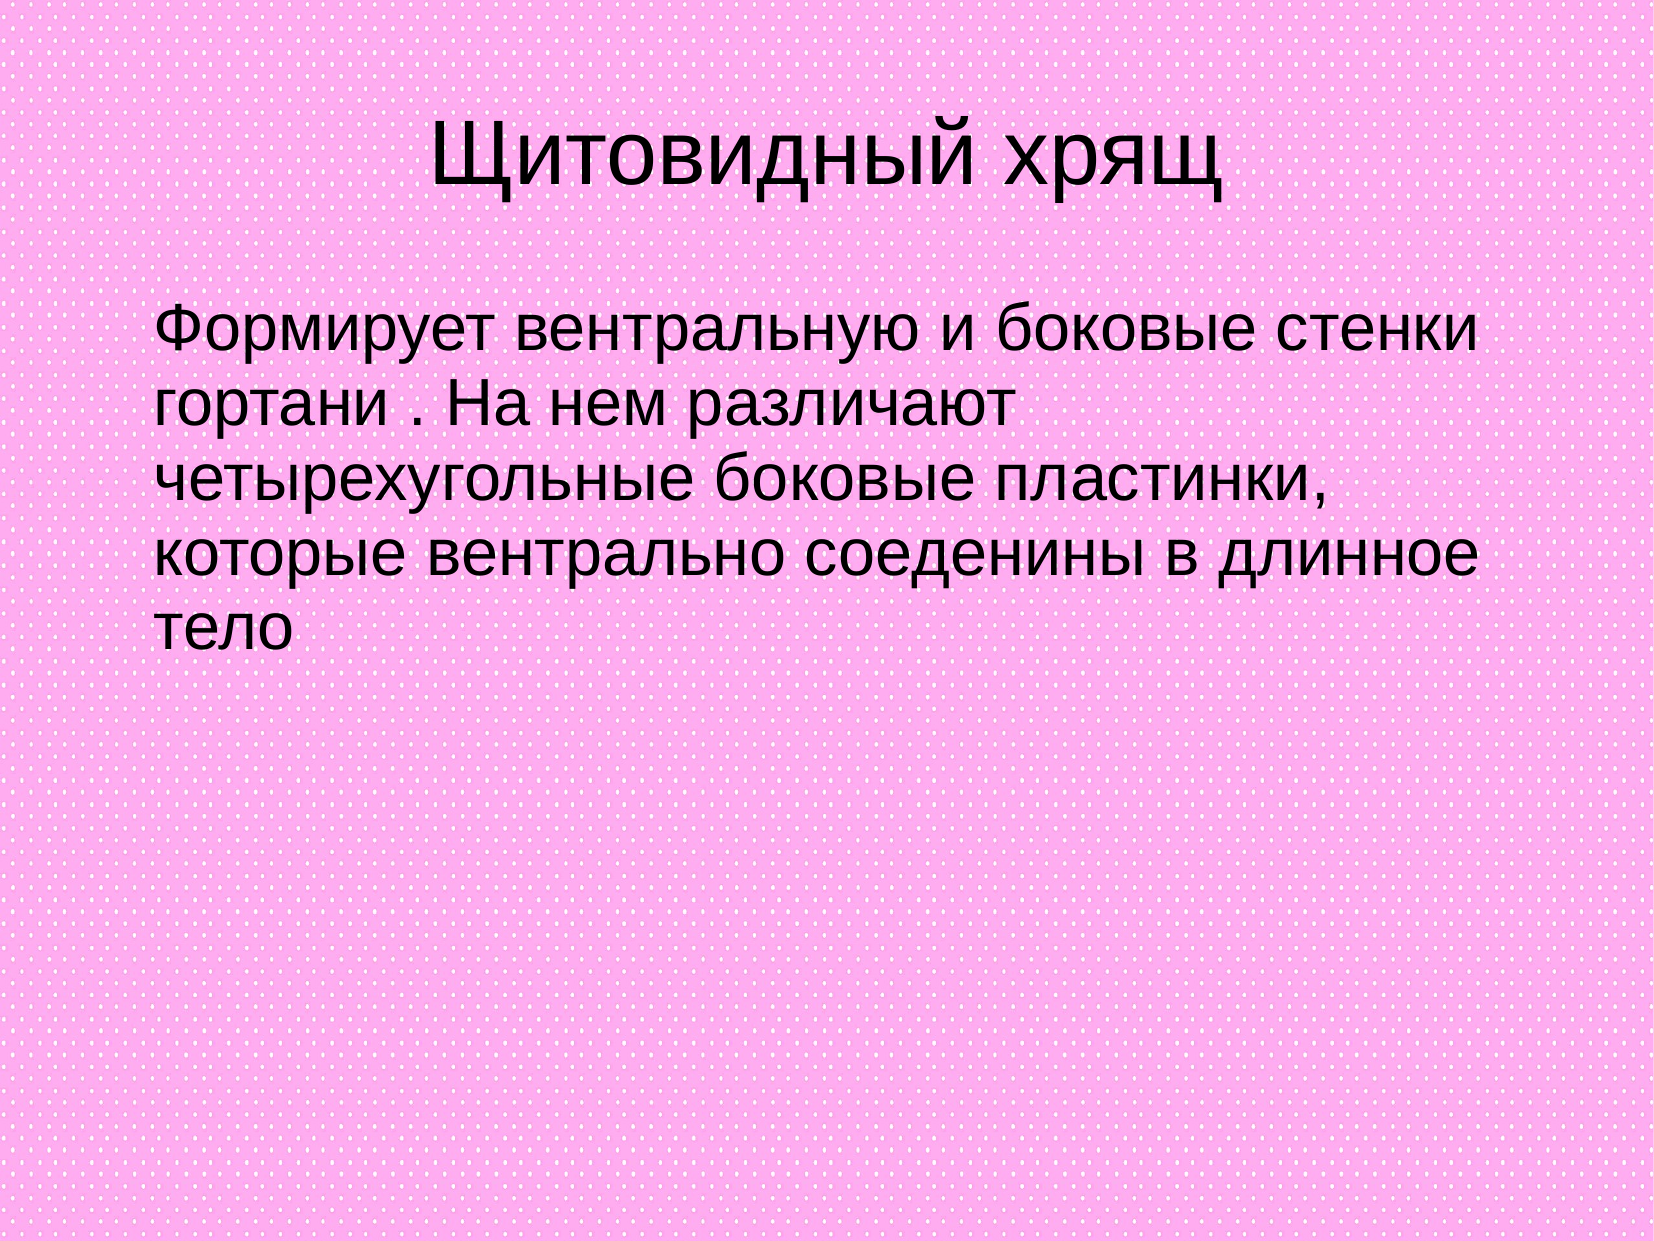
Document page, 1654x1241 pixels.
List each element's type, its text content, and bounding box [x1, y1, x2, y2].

list Формирует вентральную и боковые стенки гортани . На нем различают четырехугольные боковые пластинки, которые вентрально соеденины в длинное тело [82, 290, 1571, 1109]
picture [0, 0, 1654, 1241]
title Щитовидный хрящ [82, 49, 1571, 257]
